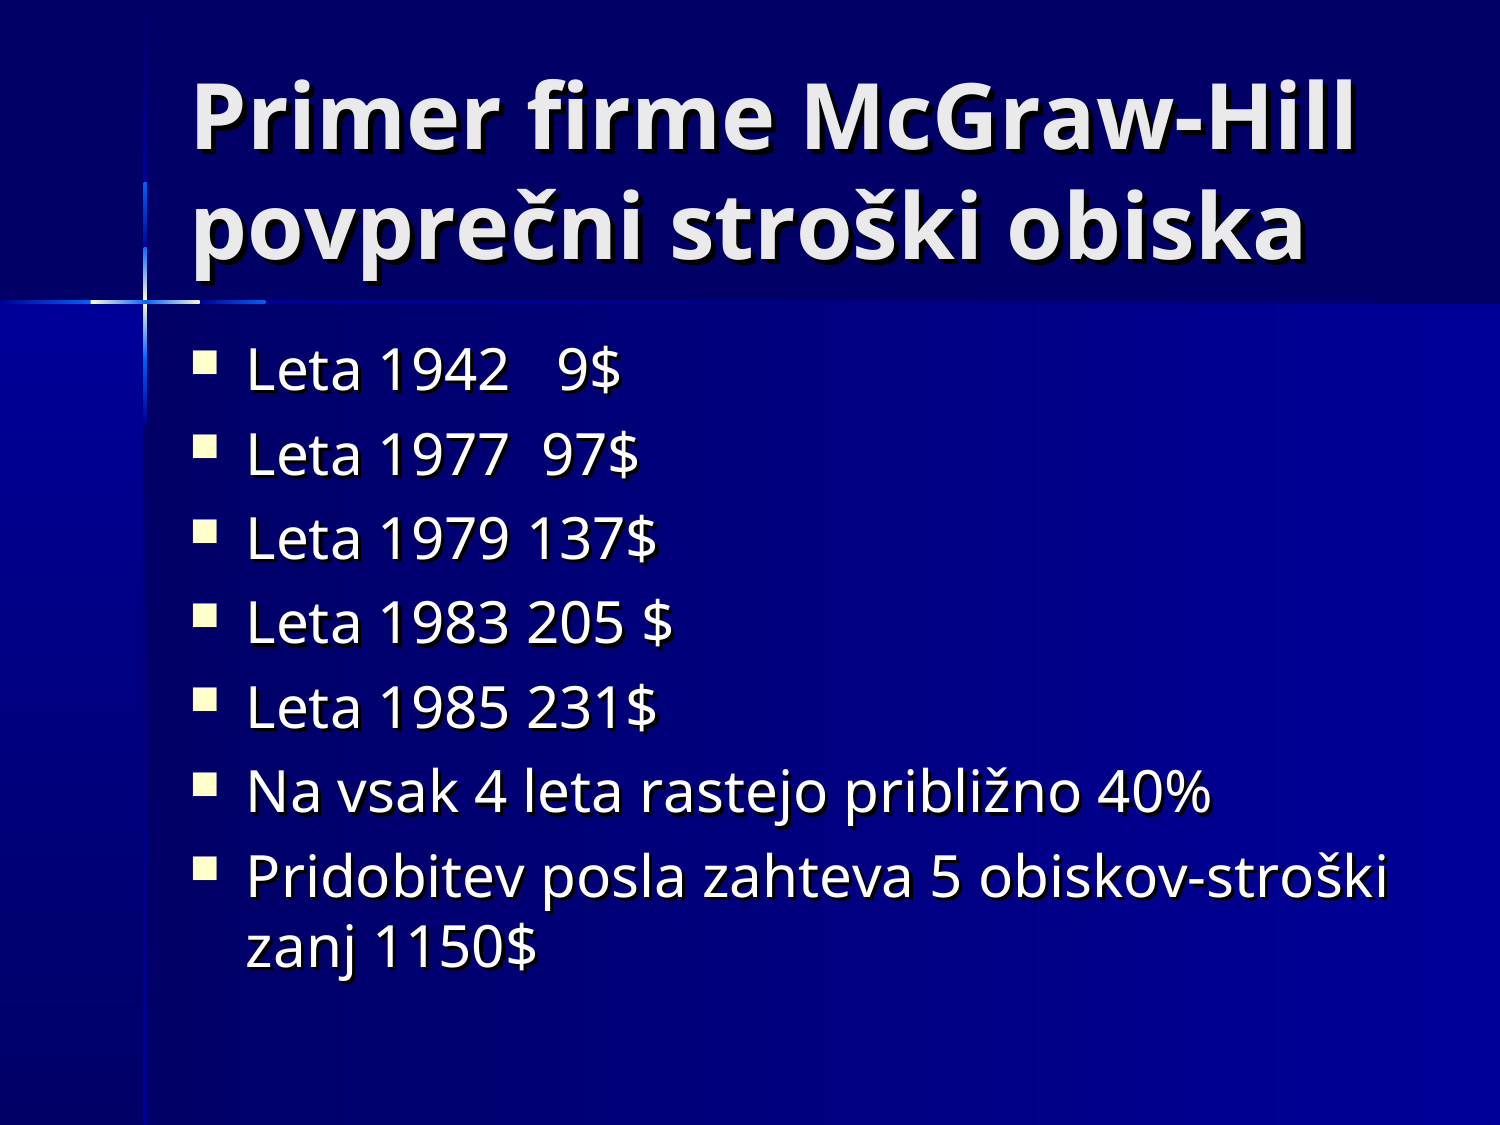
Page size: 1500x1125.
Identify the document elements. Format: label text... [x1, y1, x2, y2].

list Leta 1942 9$ Leta 1977 97$ Leta 1979 137$ Leta 1983 205 $ Leta 1985 231$ Na vsak 4 leta rastejo približno 40% Pridobitev posla zahteva 5 obiskov-stroški zanj 1150$ [174, 324, 1413, 1001]
title Primer firme McGraw-Hill povprečni stroški obiska [174, 49, 1413, 286]
